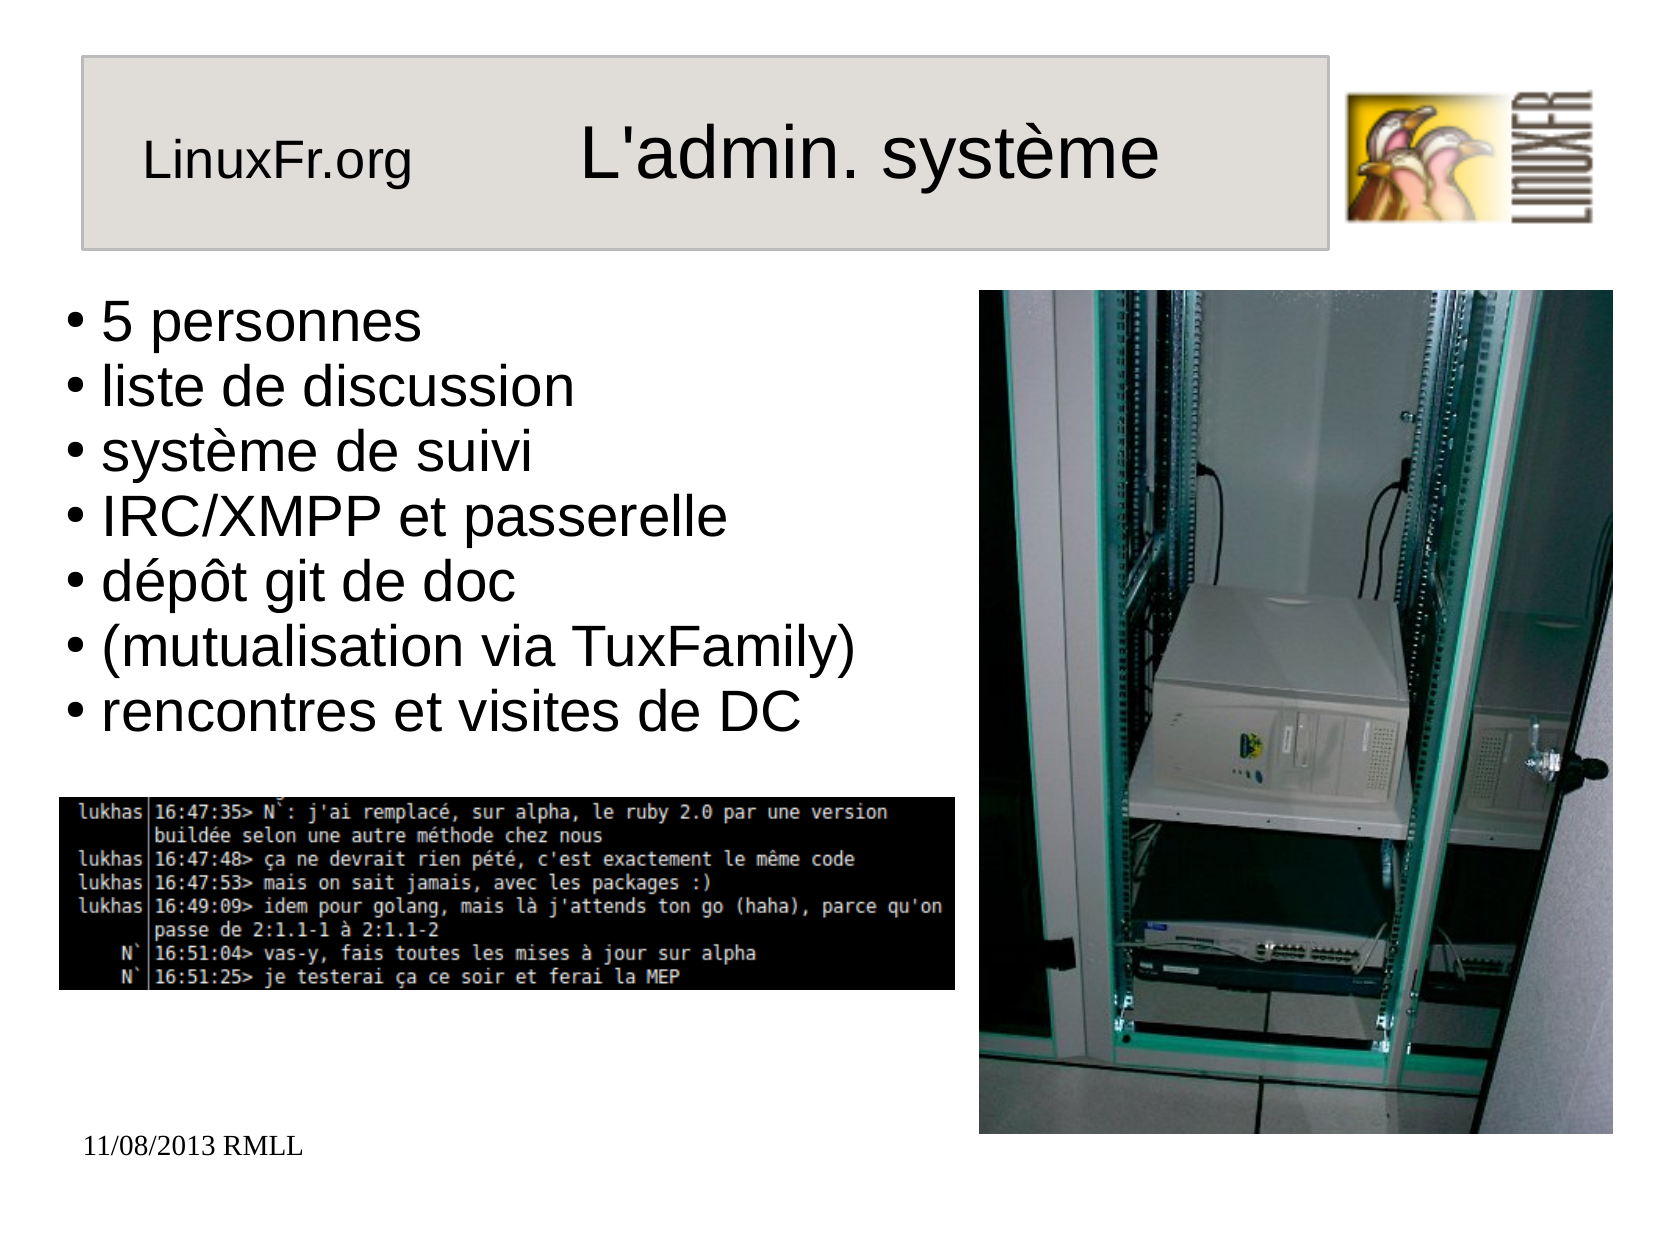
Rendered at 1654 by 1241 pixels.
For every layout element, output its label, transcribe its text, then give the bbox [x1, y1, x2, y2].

picture [1341, 88, 1601, 229]
text_box 5 personnes liste de discussion système de suivi IRC/XMPP et passerelle dépôt git de doc (mutualisation via TuxFamily) rencontres et visites de DC [29, 288, 1571, 1093]
picture [979, 290, 1613, 1134]
title LinuxFr.org L'admin. système [82, 56, 1329, 250]
